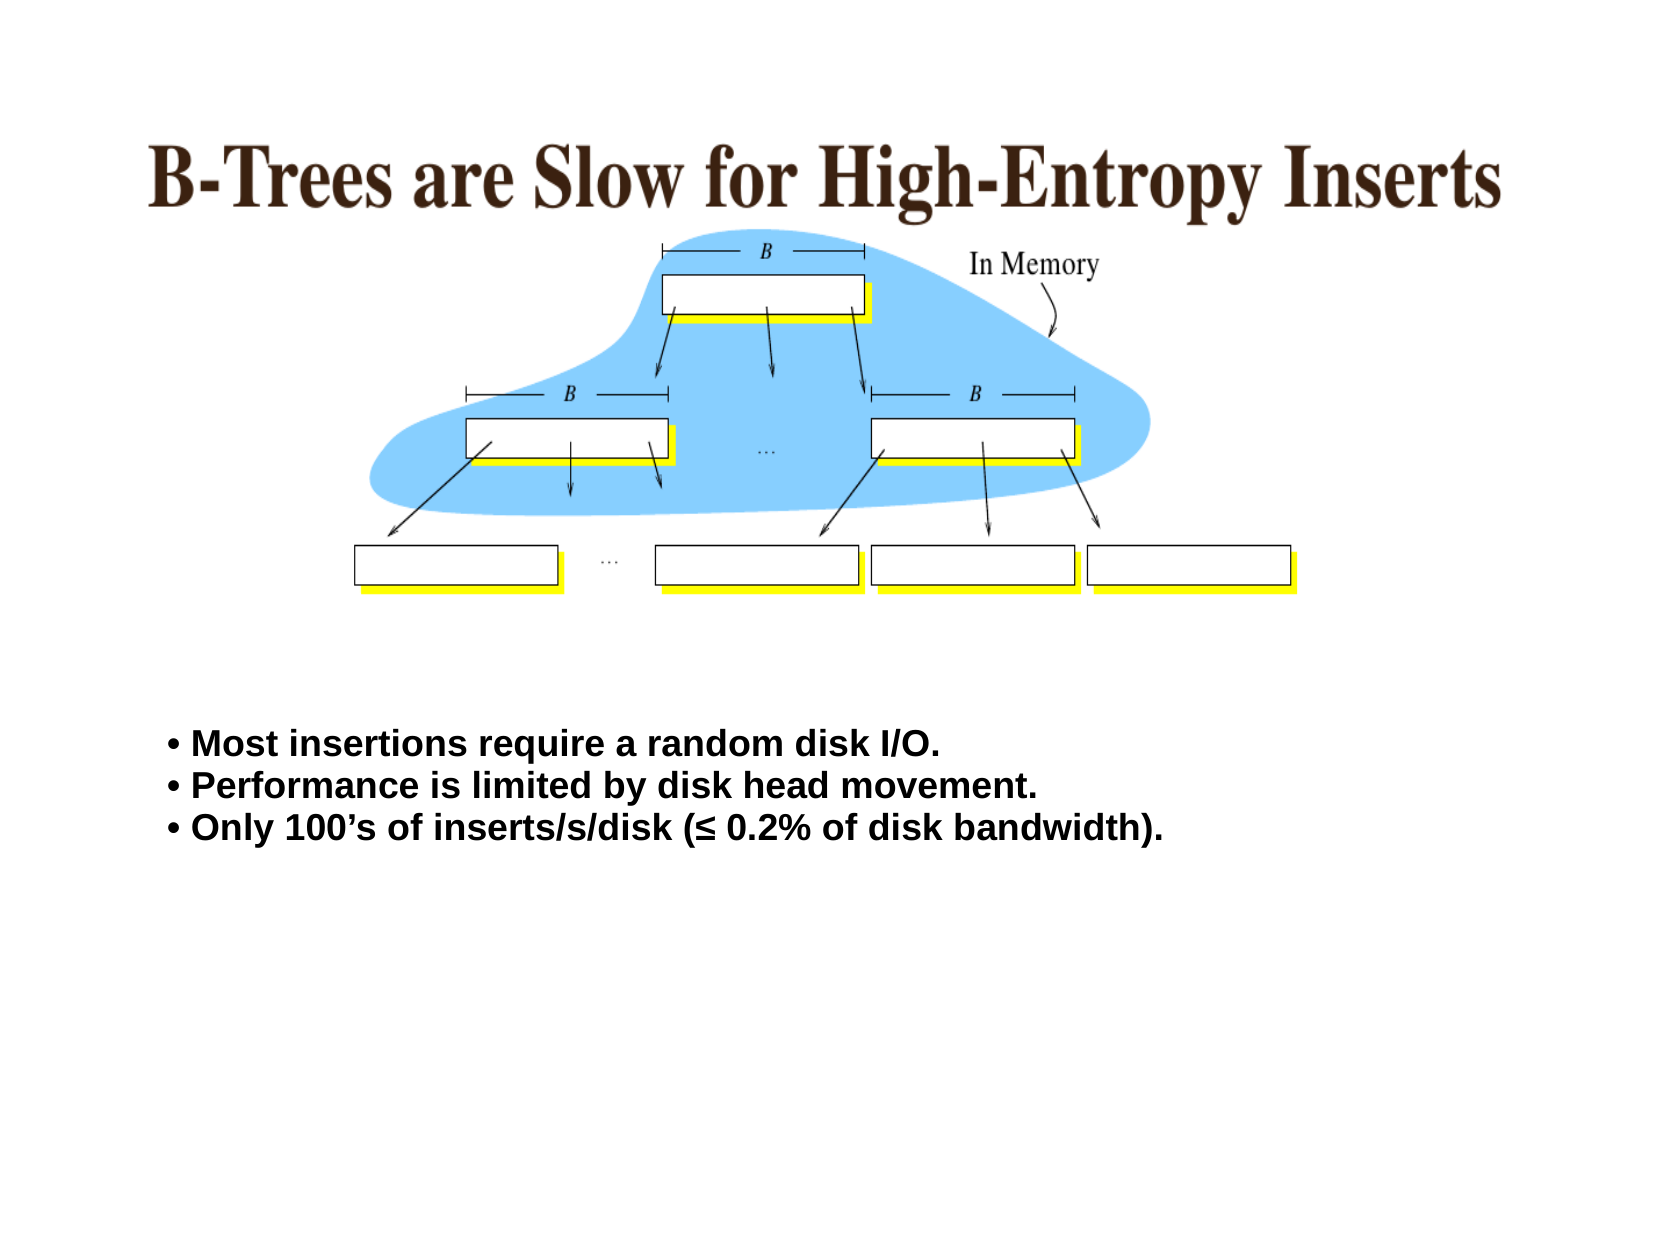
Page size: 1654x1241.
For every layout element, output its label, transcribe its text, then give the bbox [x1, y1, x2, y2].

text_box • Most insertions require a random disk I/O. • Performance is limited by disk head movement. • Only 100’s of inserts/s/disk (≤ 0.2% of disk bandwidth). [152, 714, 1465, 945]
picture [137, 118, 1512, 662]
